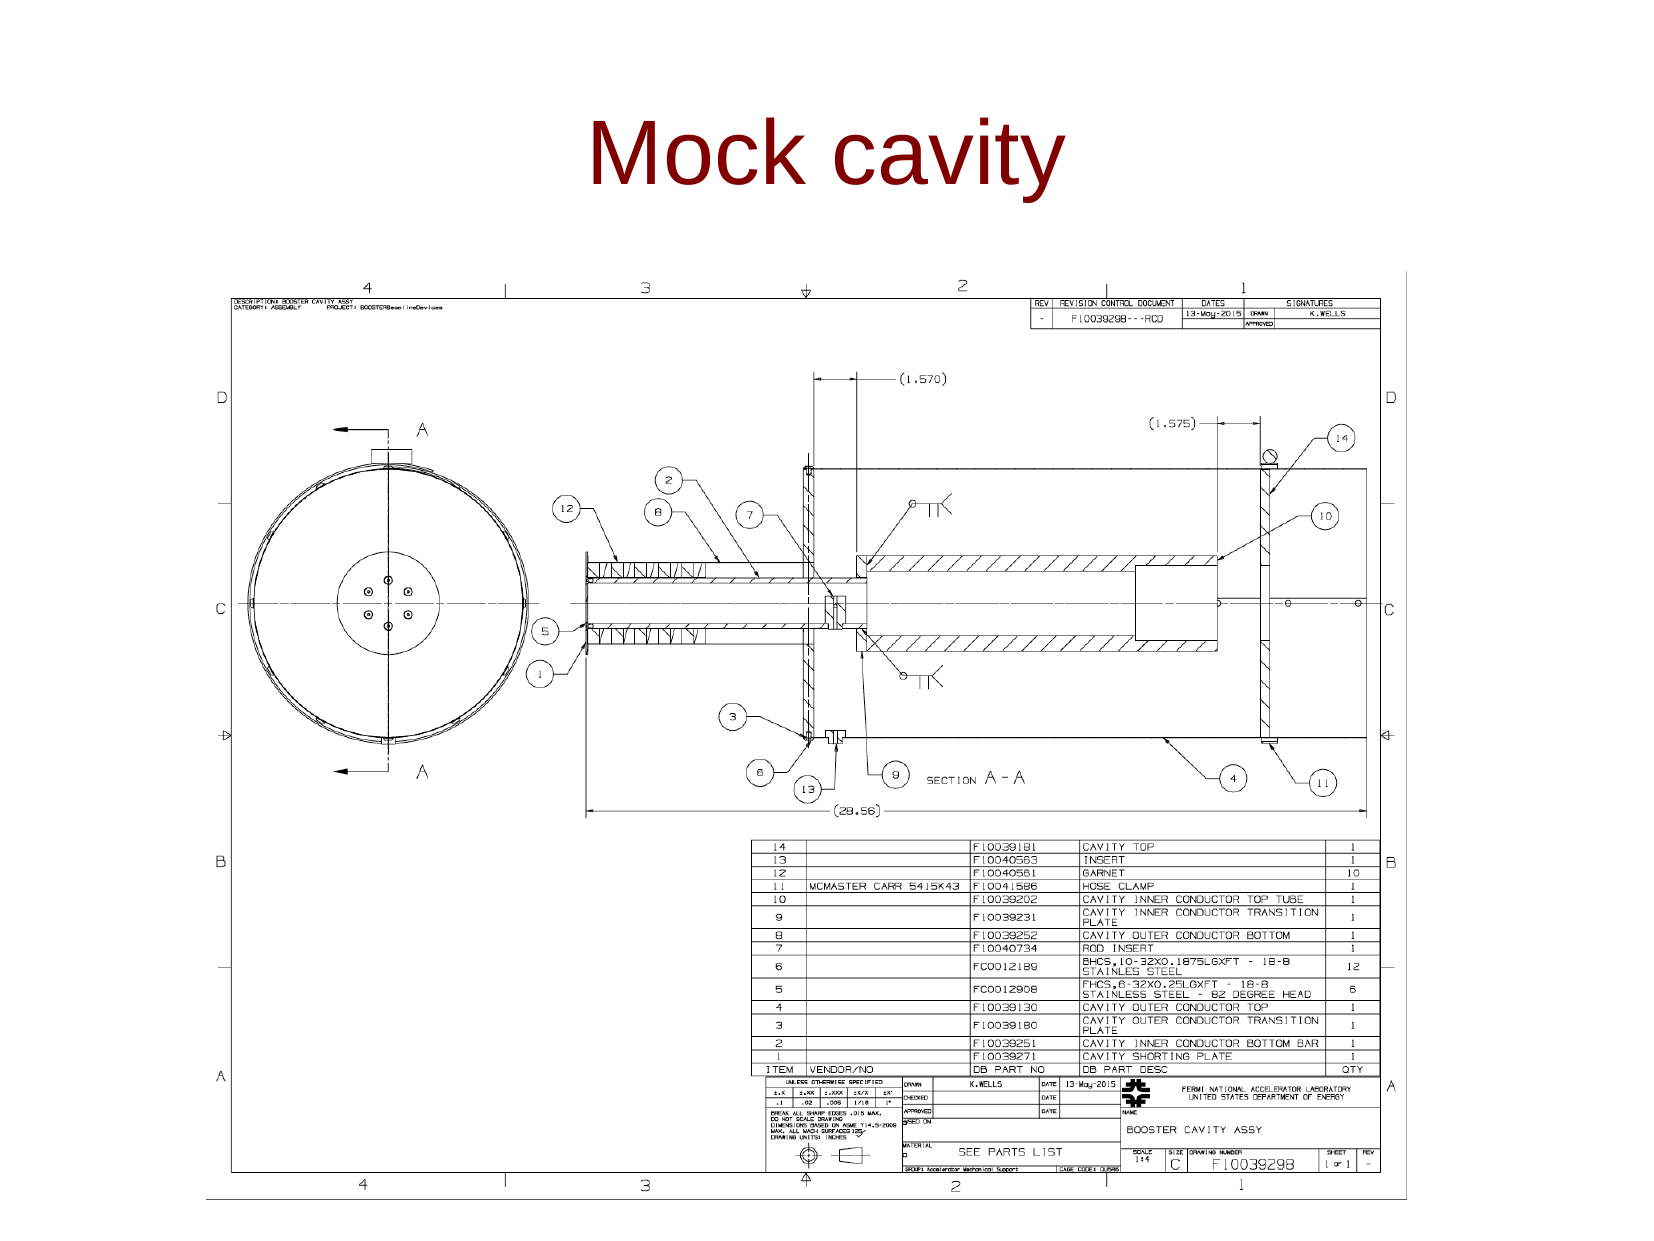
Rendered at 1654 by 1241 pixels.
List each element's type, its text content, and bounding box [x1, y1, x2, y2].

picture [206, 271, 1407, 1201]
title Mock cavity [82, 49, 1571, 257]
